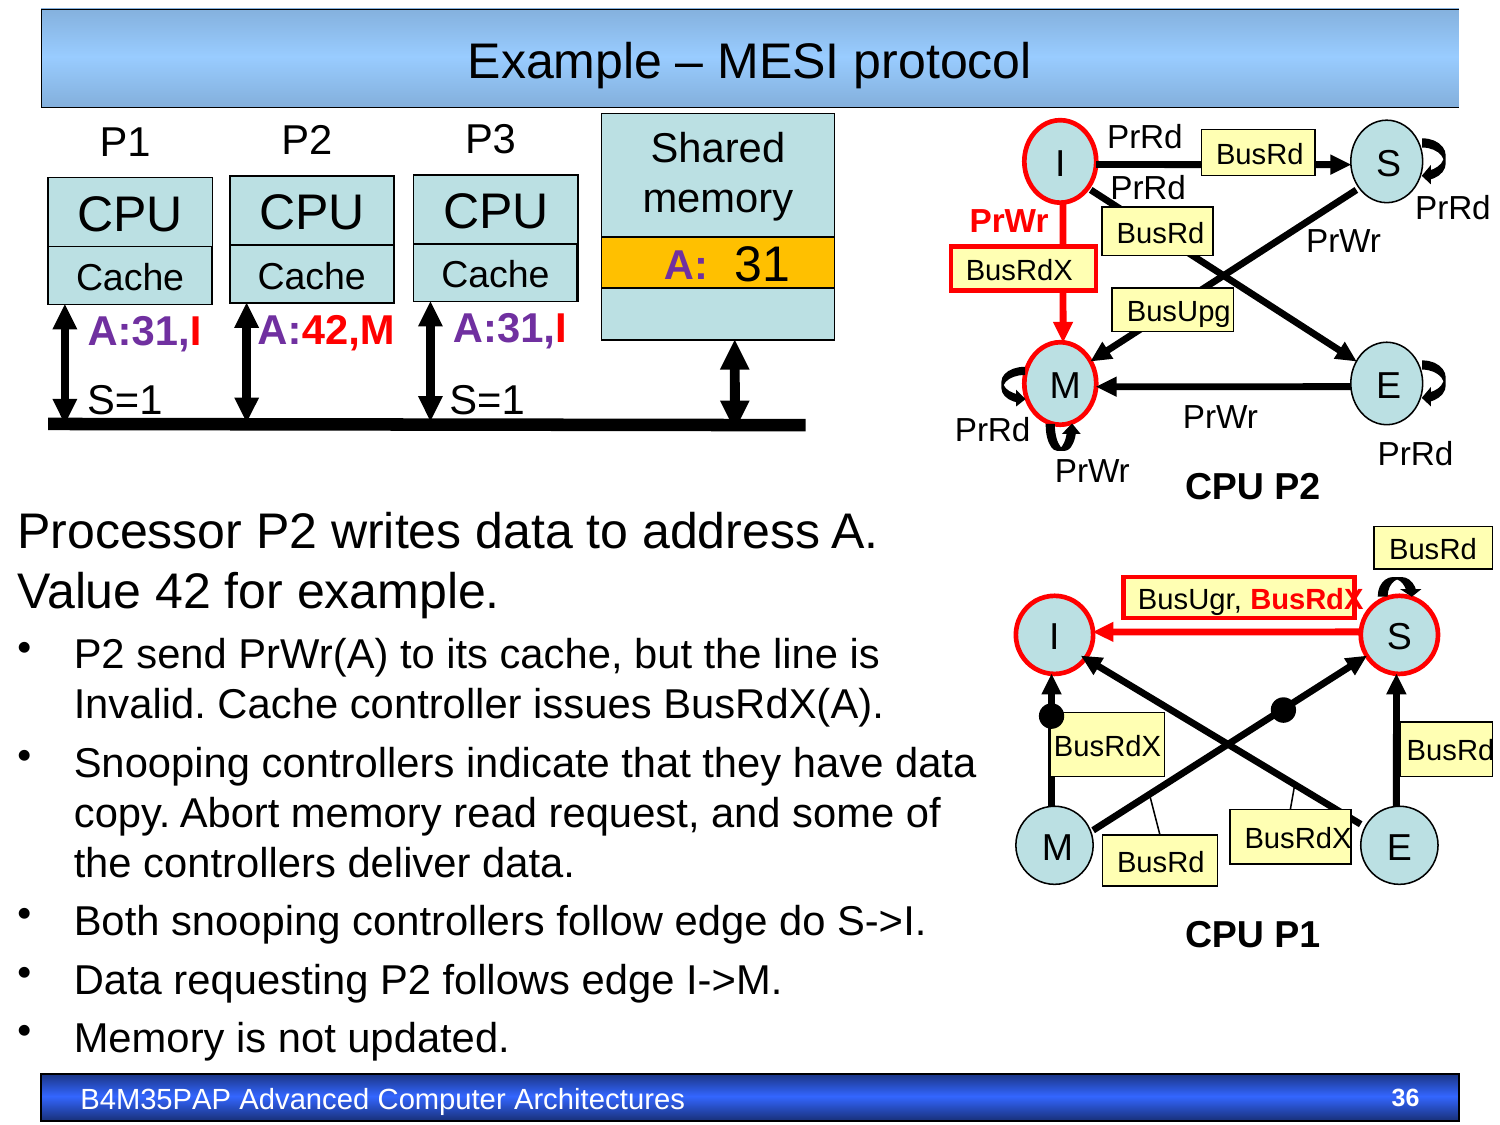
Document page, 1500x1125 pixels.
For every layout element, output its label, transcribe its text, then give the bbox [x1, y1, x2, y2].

text_box A:42,M [242, 295, 410, 361]
text_box [1039, 704, 1064, 729]
text_box 31 [705, 223, 805, 299]
text_box PrWr [954, 191, 1064, 247]
text_box Shared memory [601, 289, 835, 340]
text_box BusUgr, BusRdX [1123, 577, 1355, 618]
text_box E [1350, 342, 1423, 424]
text_box S=1 [72, 365, 178, 431]
text_box PrRd [1058, 159, 1248, 214]
text_box [1378, 577, 1420, 596]
text_box P1 [83, 108, 167, 172]
text_box A:31,I [72, 296, 217, 362]
text_box BusRdX [950, 246, 1097, 291]
text_box BusRd [1373, 526, 1493, 570]
text_box P3 [449, 108, 532, 170]
text_box [1002, 367, 1025, 400]
text_box PrRd [1054, 108, 1244, 163]
text_box A: [638, 230, 724, 296]
text_box S=1 [434, 365, 540, 431]
text_box BusRd [1244, 129, 1315, 176]
text_box CPU [413, 174, 578, 243]
text_box [1422, 361, 1445, 405]
text_box I [1015, 595, 1094, 674]
text_box BusUpg [1112, 287, 1234, 332]
text_box PrWr [1151, 387, 1290, 488]
text_box [601, 237, 638, 289]
text_box CPU [229, 176, 395, 295]
text_box BusRdX [1229, 809, 1351, 864]
text_box PrWr [1291, 211, 1423, 312]
text_box [1422, 139, 1445, 178]
text_box A:31,I [438, 293, 582, 359]
text_box M [1015, 806, 1094, 885]
text_box Processor P2 writes data to address A. Value 42 for example. P2 send PrWr(A) to its cache, but the line is Invalid. Cache controller issues BusRdX(A). Snooping controllers indicate that they have data copy. Abort memory read request, and some of the controllers deliver data. Both snooping controllers follow edge do S->I. Data requesting P2 follows edge I->M. Memory is not updated. [2, 491, 1006, 984]
text_box Cache [48, 246, 212, 305]
text_box I [1024, 120, 1058, 191]
text_box S [1350, 120, 1423, 203]
text_box Cache [229, 245, 394, 303]
text_box CPU P2 [1170, 457, 1355, 515]
title Example – MESI protocol [41, 8, 1459, 108]
text_box BusRdX [1050, 712, 1165, 777]
text_box CPU P1 [1170, 906, 1355, 964]
text_box M [1024, 342, 1097, 425]
text_box Cache [413, 243, 578, 302]
text_box [1271, 698, 1296, 723]
text_box PrRd [1359, 424, 1472, 480]
text_box PrRd [933, 400, 1046, 456]
text_box BusRd [1101, 214, 1213, 256]
text_box CPU [48, 177, 213, 296]
text_box BusRd [1400, 722, 1493, 777]
text_box PrRd [1400, 178, 1500, 234]
text_box Shared memory [601, 113, 835, 237]
text_box [1046, 424, 1079, 451]
text_box P2 [265, 108, 349, 171]
text_box BusRd [1102, 834, 1218, 886]
text_box S [1360, 595, 1439, 674]
text_box PrWr [950, 441, 1234, 542]
text_box E [1360, 806, 1439, 885]
text_box [805, 237, 835, 289]
